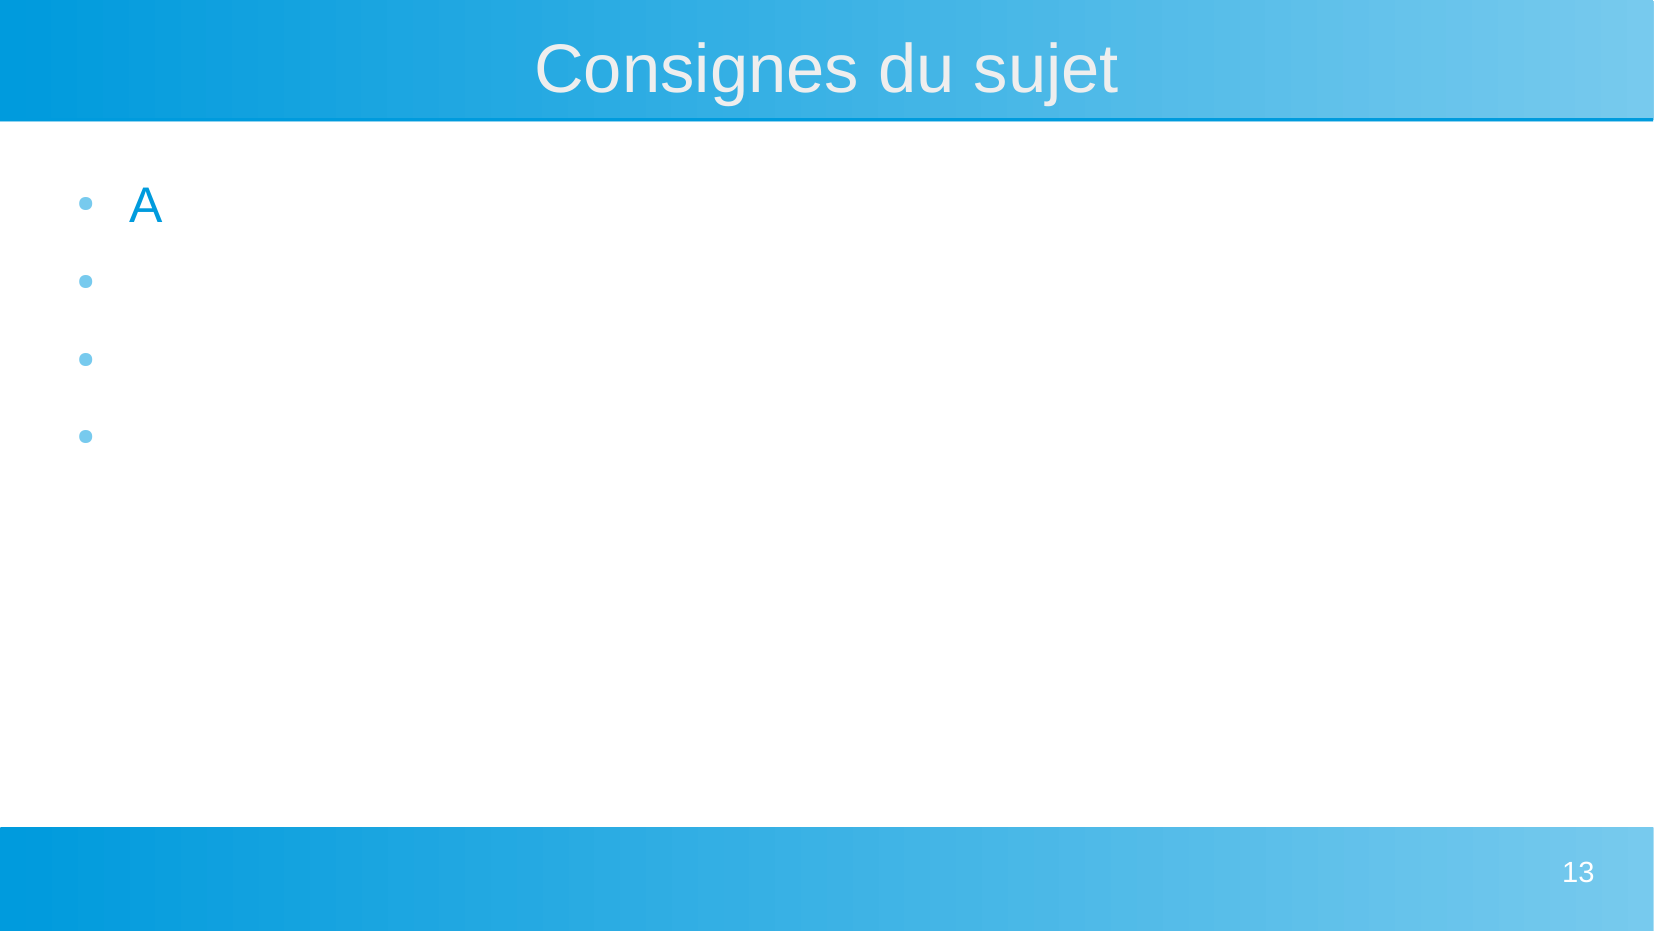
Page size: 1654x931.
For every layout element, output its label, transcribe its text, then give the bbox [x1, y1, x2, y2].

title Consignes du sujet [59, 29, 1595, 108]
list A [59, 177, 1595, 768]
